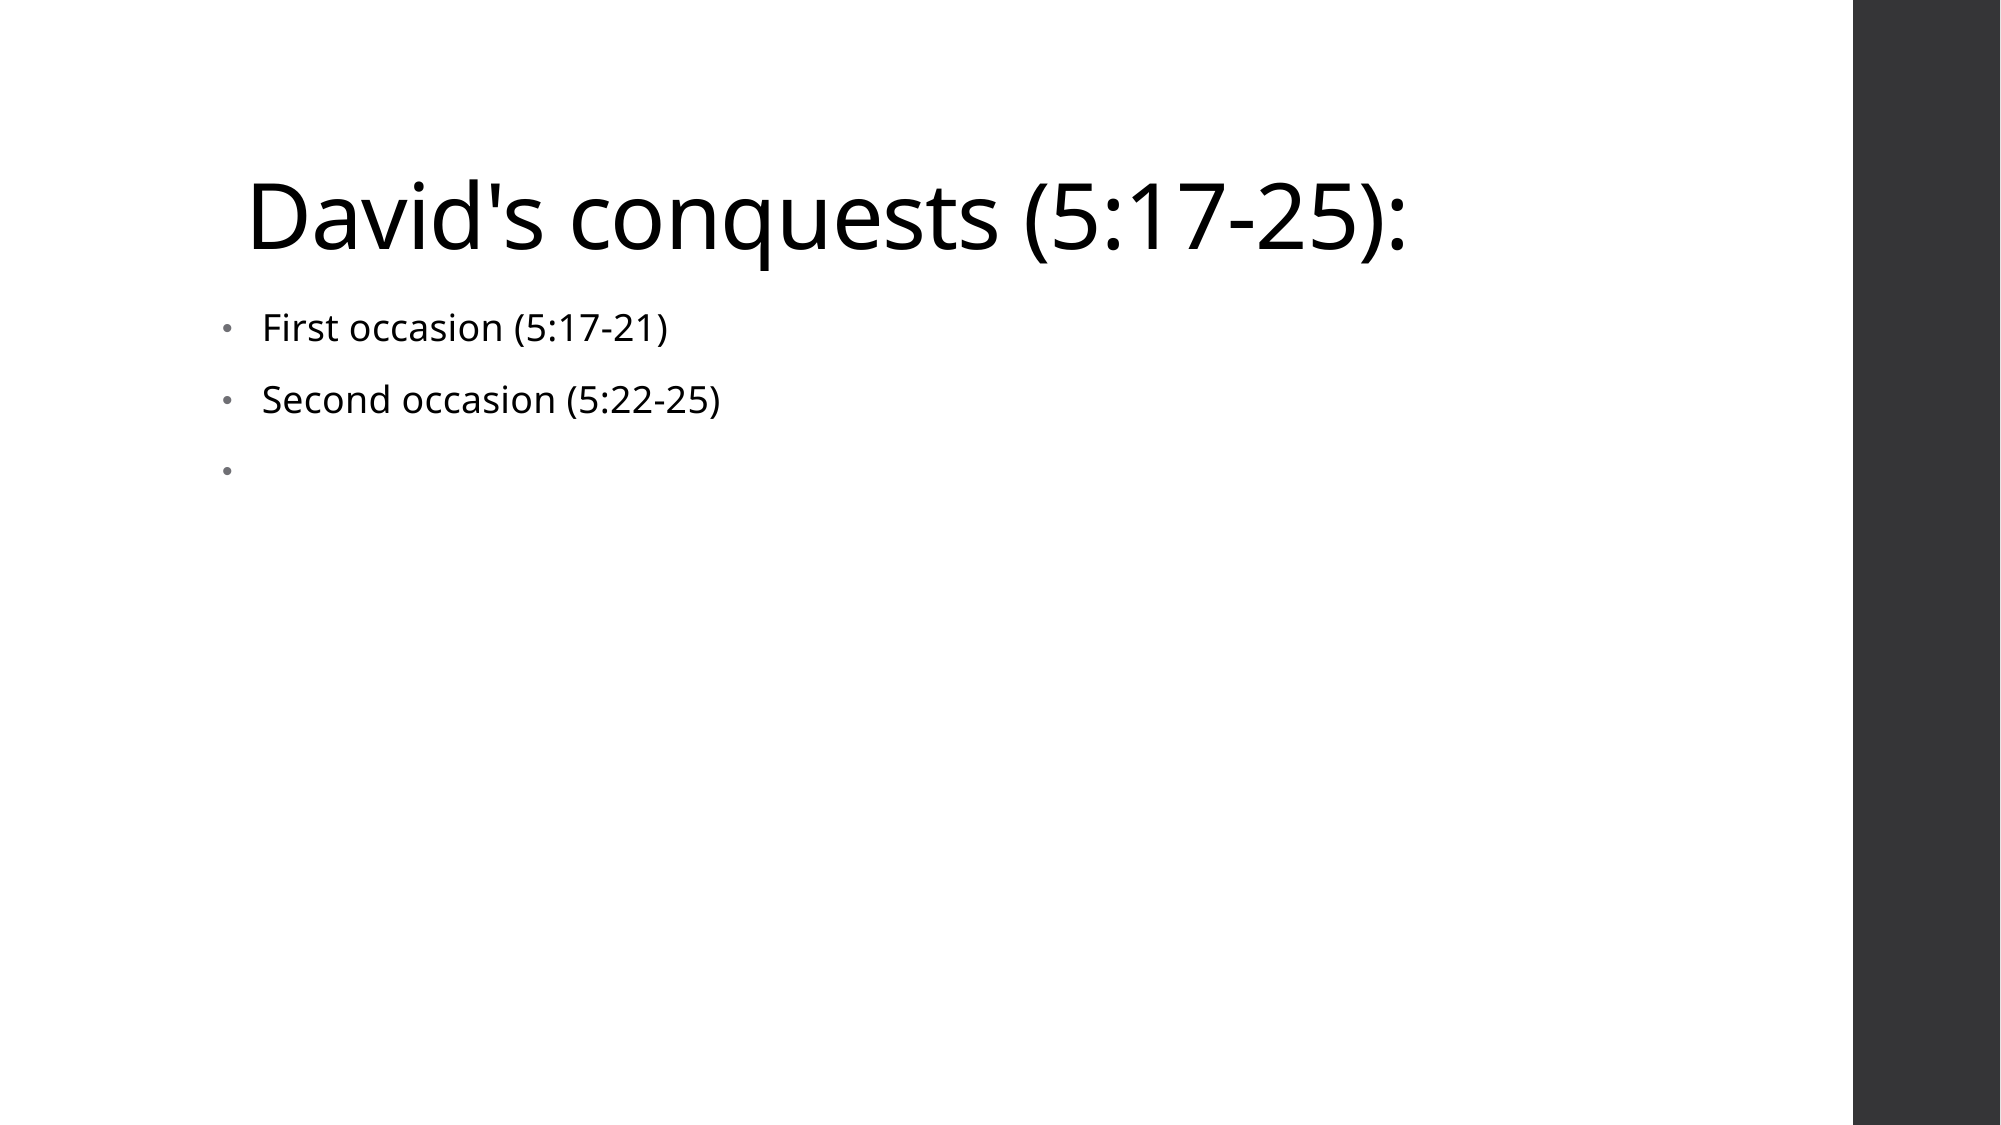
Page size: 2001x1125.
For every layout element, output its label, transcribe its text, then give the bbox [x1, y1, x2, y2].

list First occasion (5:17-21) Second occasion (5:22-25) [206, 299, 1617, 1014]
title David's conquests (5:17-25): [206, 60, 1797, 278]
